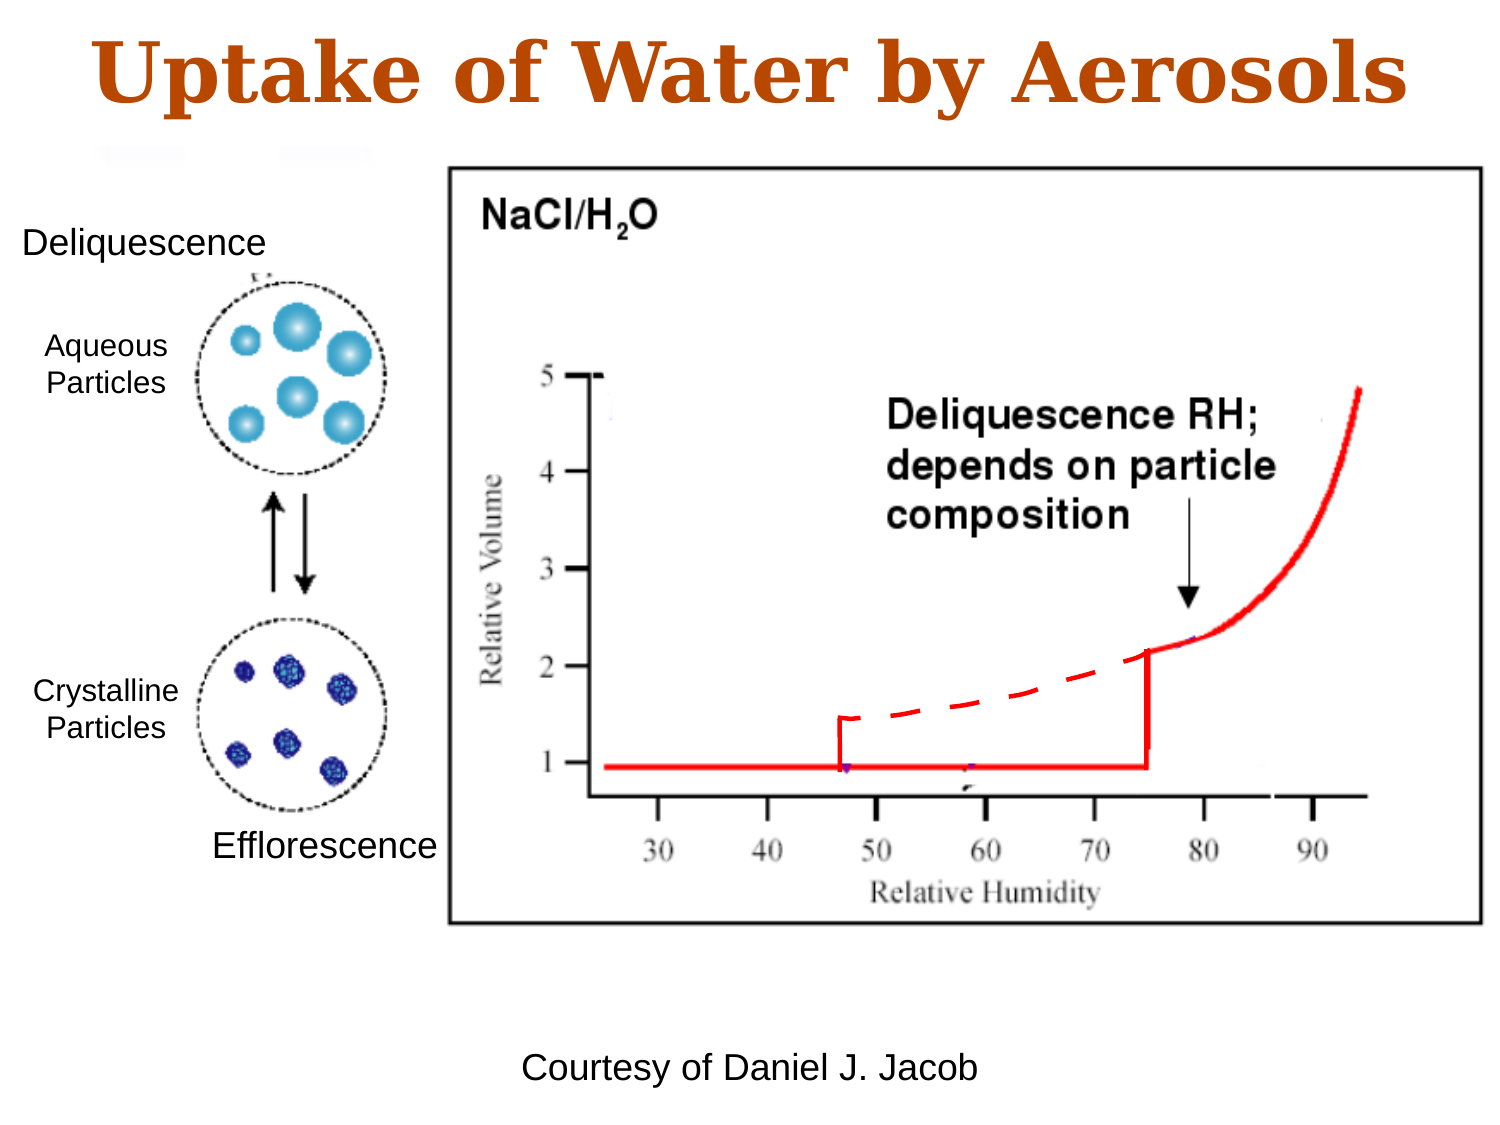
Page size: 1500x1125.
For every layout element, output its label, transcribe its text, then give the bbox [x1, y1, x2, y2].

text_box Crystalline Particles [18, 662, 195, 753]
text_box Deliquescence [6, 210, 282, 271]
text_box Courtesy of Daniel J. Jacob [506, 1035, 994, 1096]
text_box Uptake of Water by Aerosols [0, 19, 1500, 133]
text_box Aqueous Particles [29, 317, 184, 408]
text_box Efflorescence [187, 817, 463, 875]
picture [27, 142, 1497, 968]
